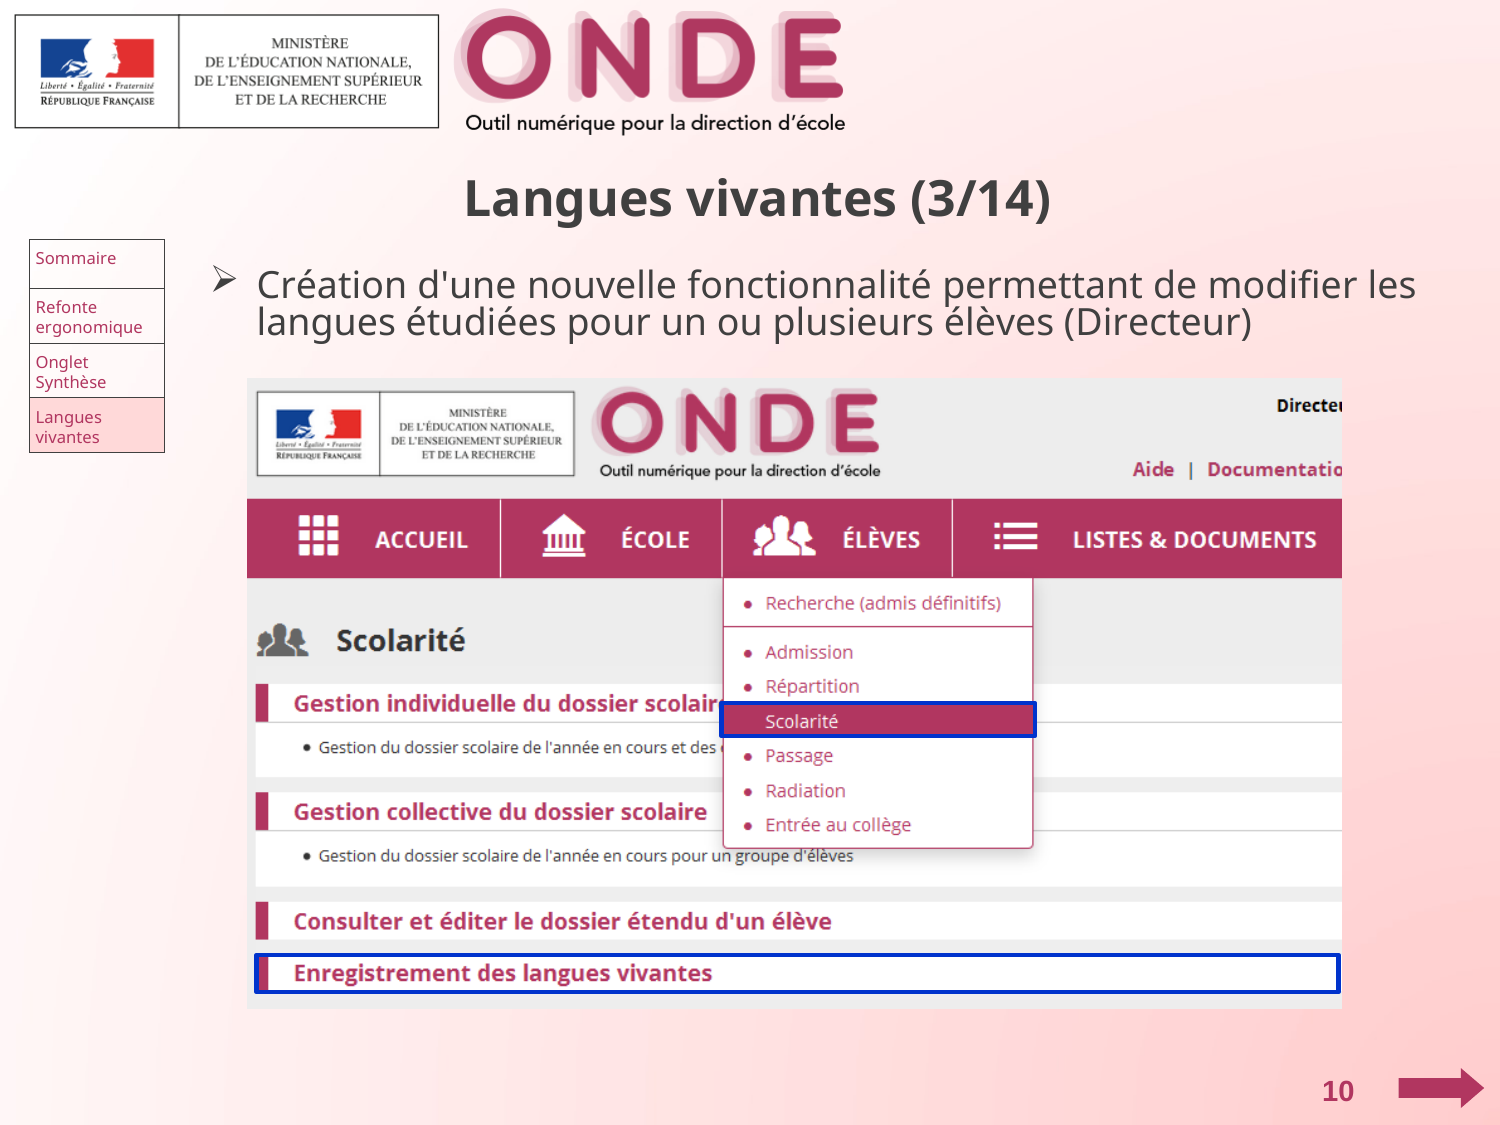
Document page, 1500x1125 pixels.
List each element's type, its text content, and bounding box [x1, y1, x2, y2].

picture [0, 0, 1500, 1125]
table_cell Onglet Synthèse [30, 344, 164, 397]
text_box <numéro> [1257, 1064, 1420, 1117]
table_header Sommaire [30, 240, 164, 288]
text_box Création d'une nouvelle fonctionnalité permettant de modifier les langues étudiées pour un ou plusieurs élèves (Directeur) [195, 262, 1433, 1036]
table_cell Langues vivantes [30, 398, 164, 452]
table_cell Refonte ergonomique [30, 289, 164, 343]
text_box [1399, 1070, 1483, 1106]
text_box Langues vivantes (3/14) [82, 154, 1433, 238]
